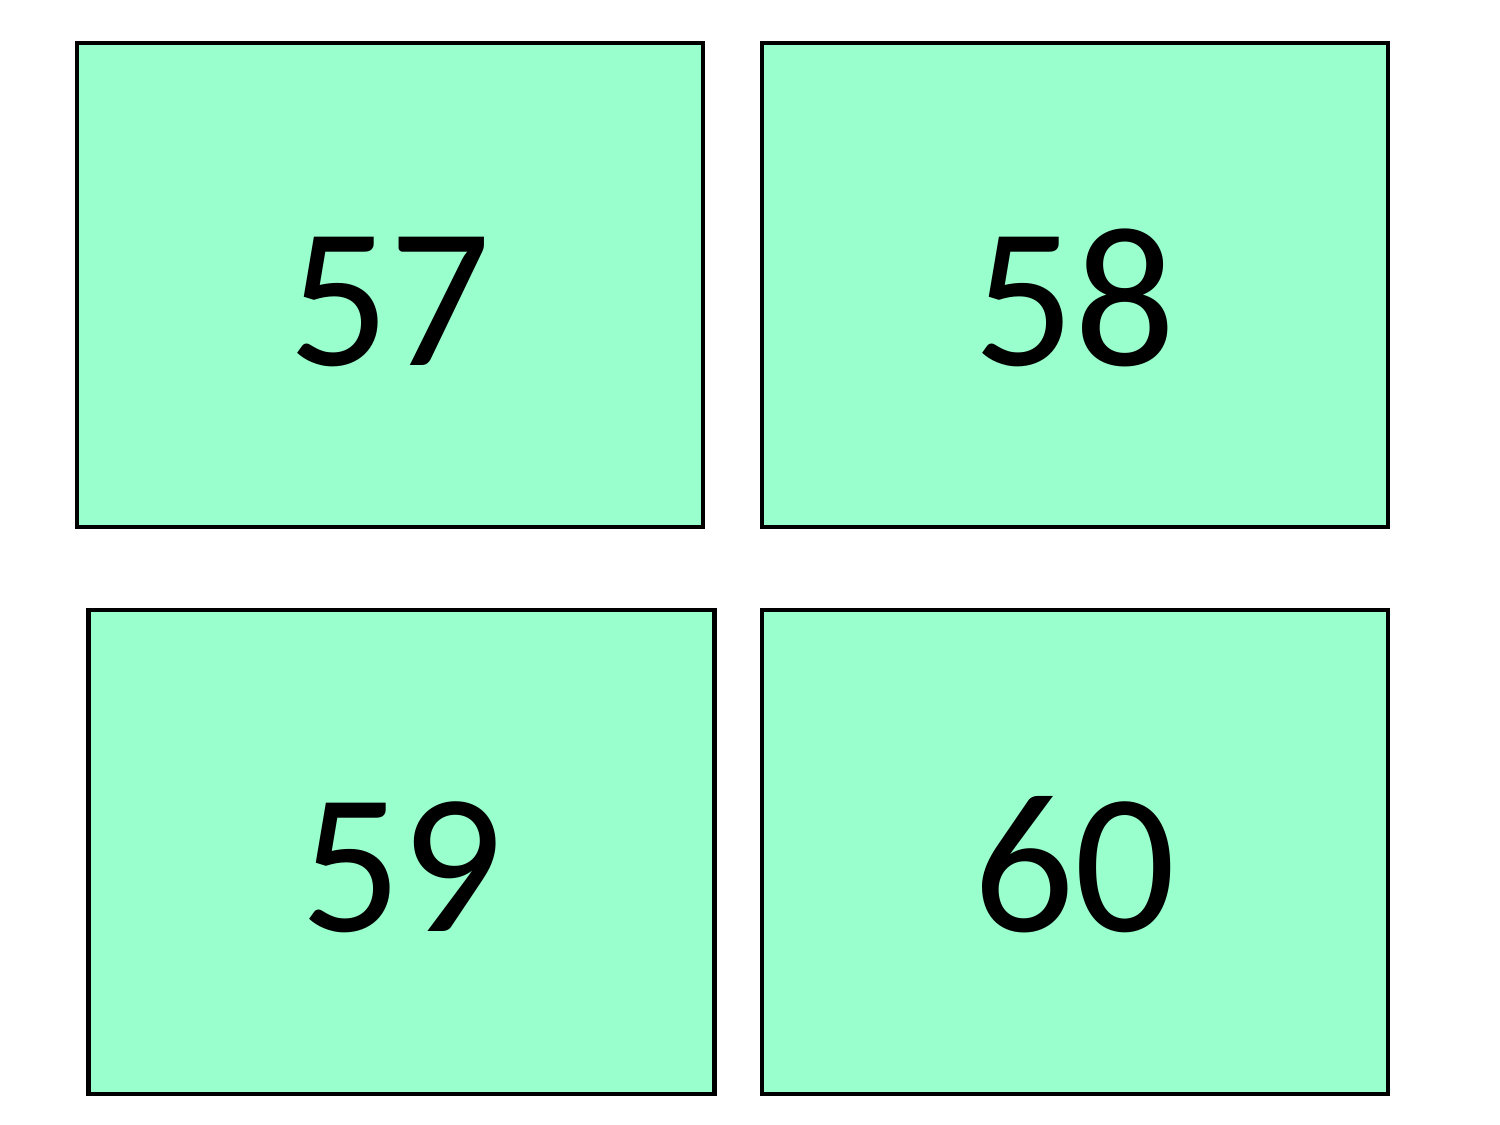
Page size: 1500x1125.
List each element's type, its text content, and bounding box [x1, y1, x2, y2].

text_box 58 [761, 42, 1388, 528]
text_box 60 [761, 609, 1388, 1094]
text_box 59 [88, 609, 715, 1094]
text_box 57 [76, 42, 703, 528]
